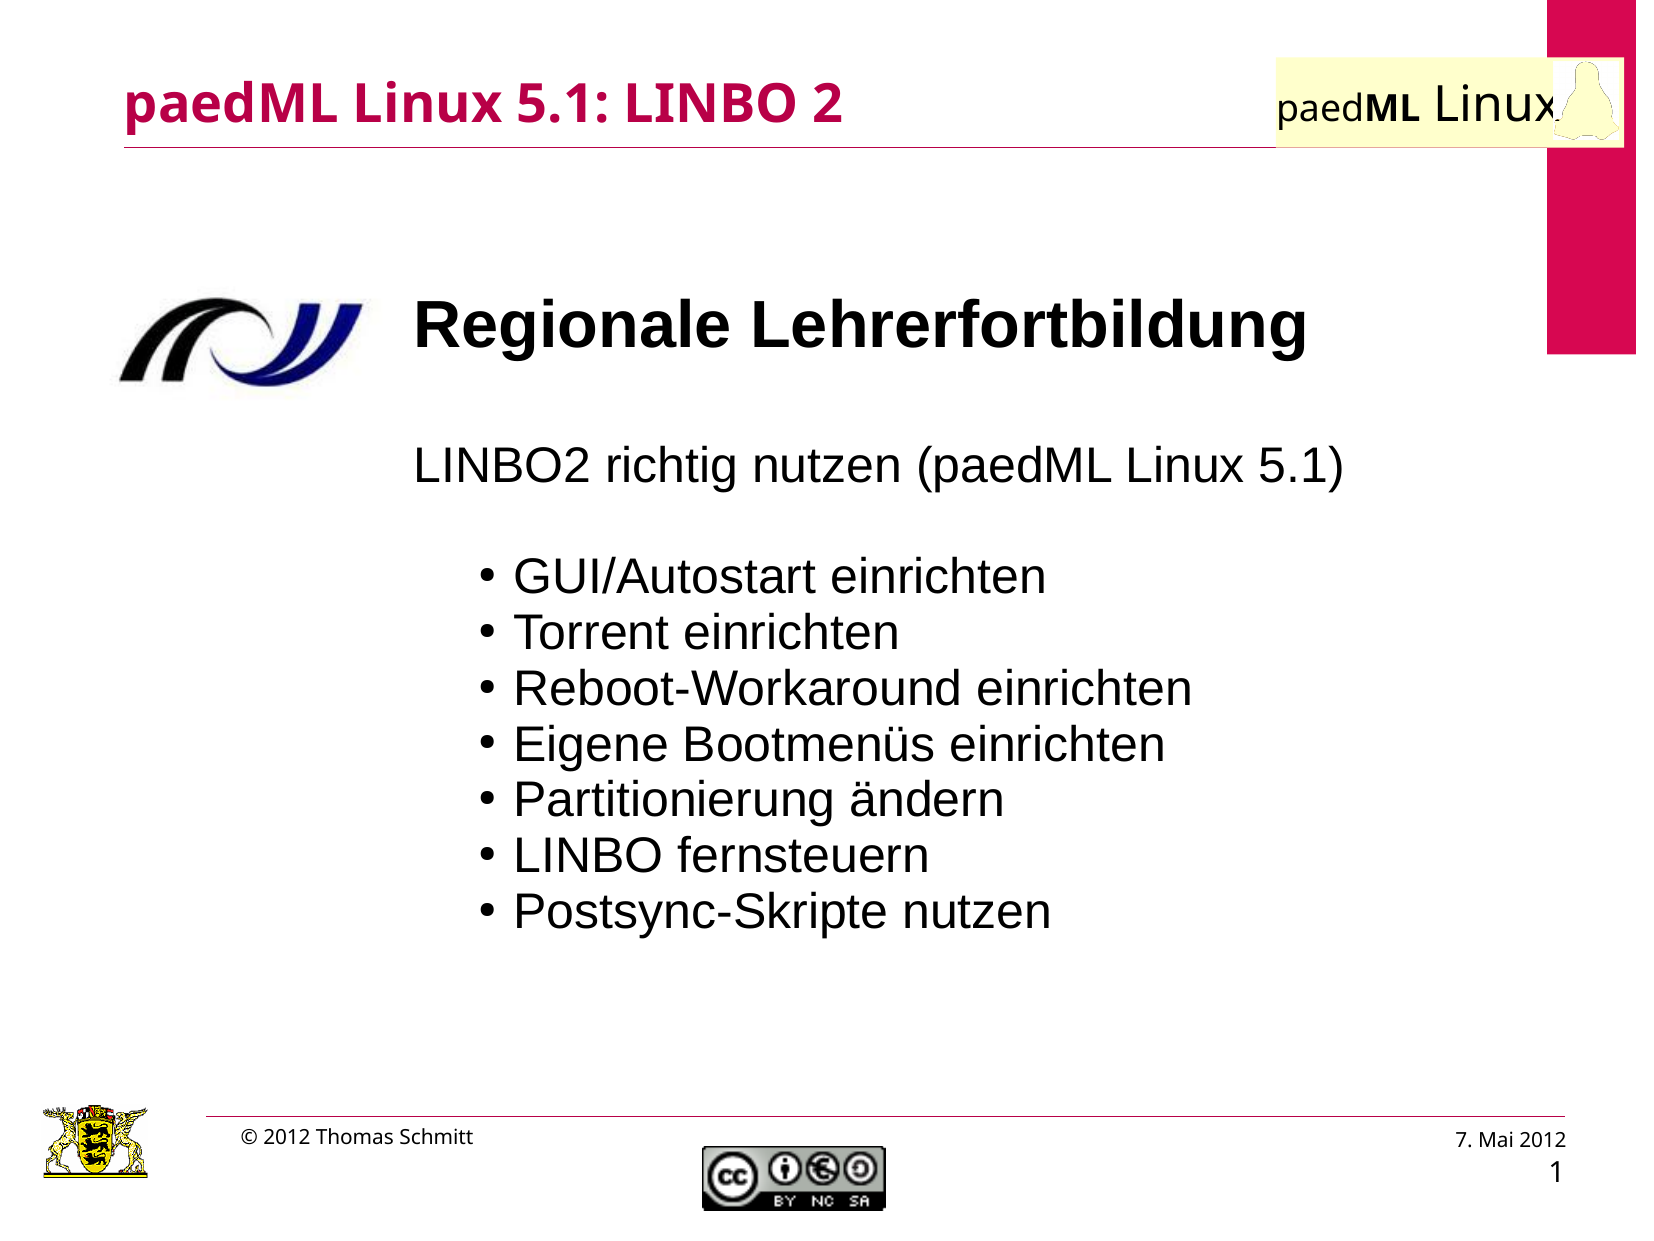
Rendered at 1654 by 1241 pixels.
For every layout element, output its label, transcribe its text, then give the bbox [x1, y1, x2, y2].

text_box Regionale Lehrerfortbildung LINBO2 richtig nutzen (paedML Linux 5.1) GUI/Autostart einrichten Torrent einrichten Reboot-Workaround einrichten Eigene Bootmenüs einrichten Partitionierung ändern LINBO fernsteuern Postsync-Skripte nutzen [413, 287, 1477, 1004]
picture [85, 249, 387, 451]
picture [41, 1104, 148, 1180]
picture [702, 1146, 886, 1211]
title paedML Linux 5.1: LINBO 2 [124, 69, 1270, 133]
